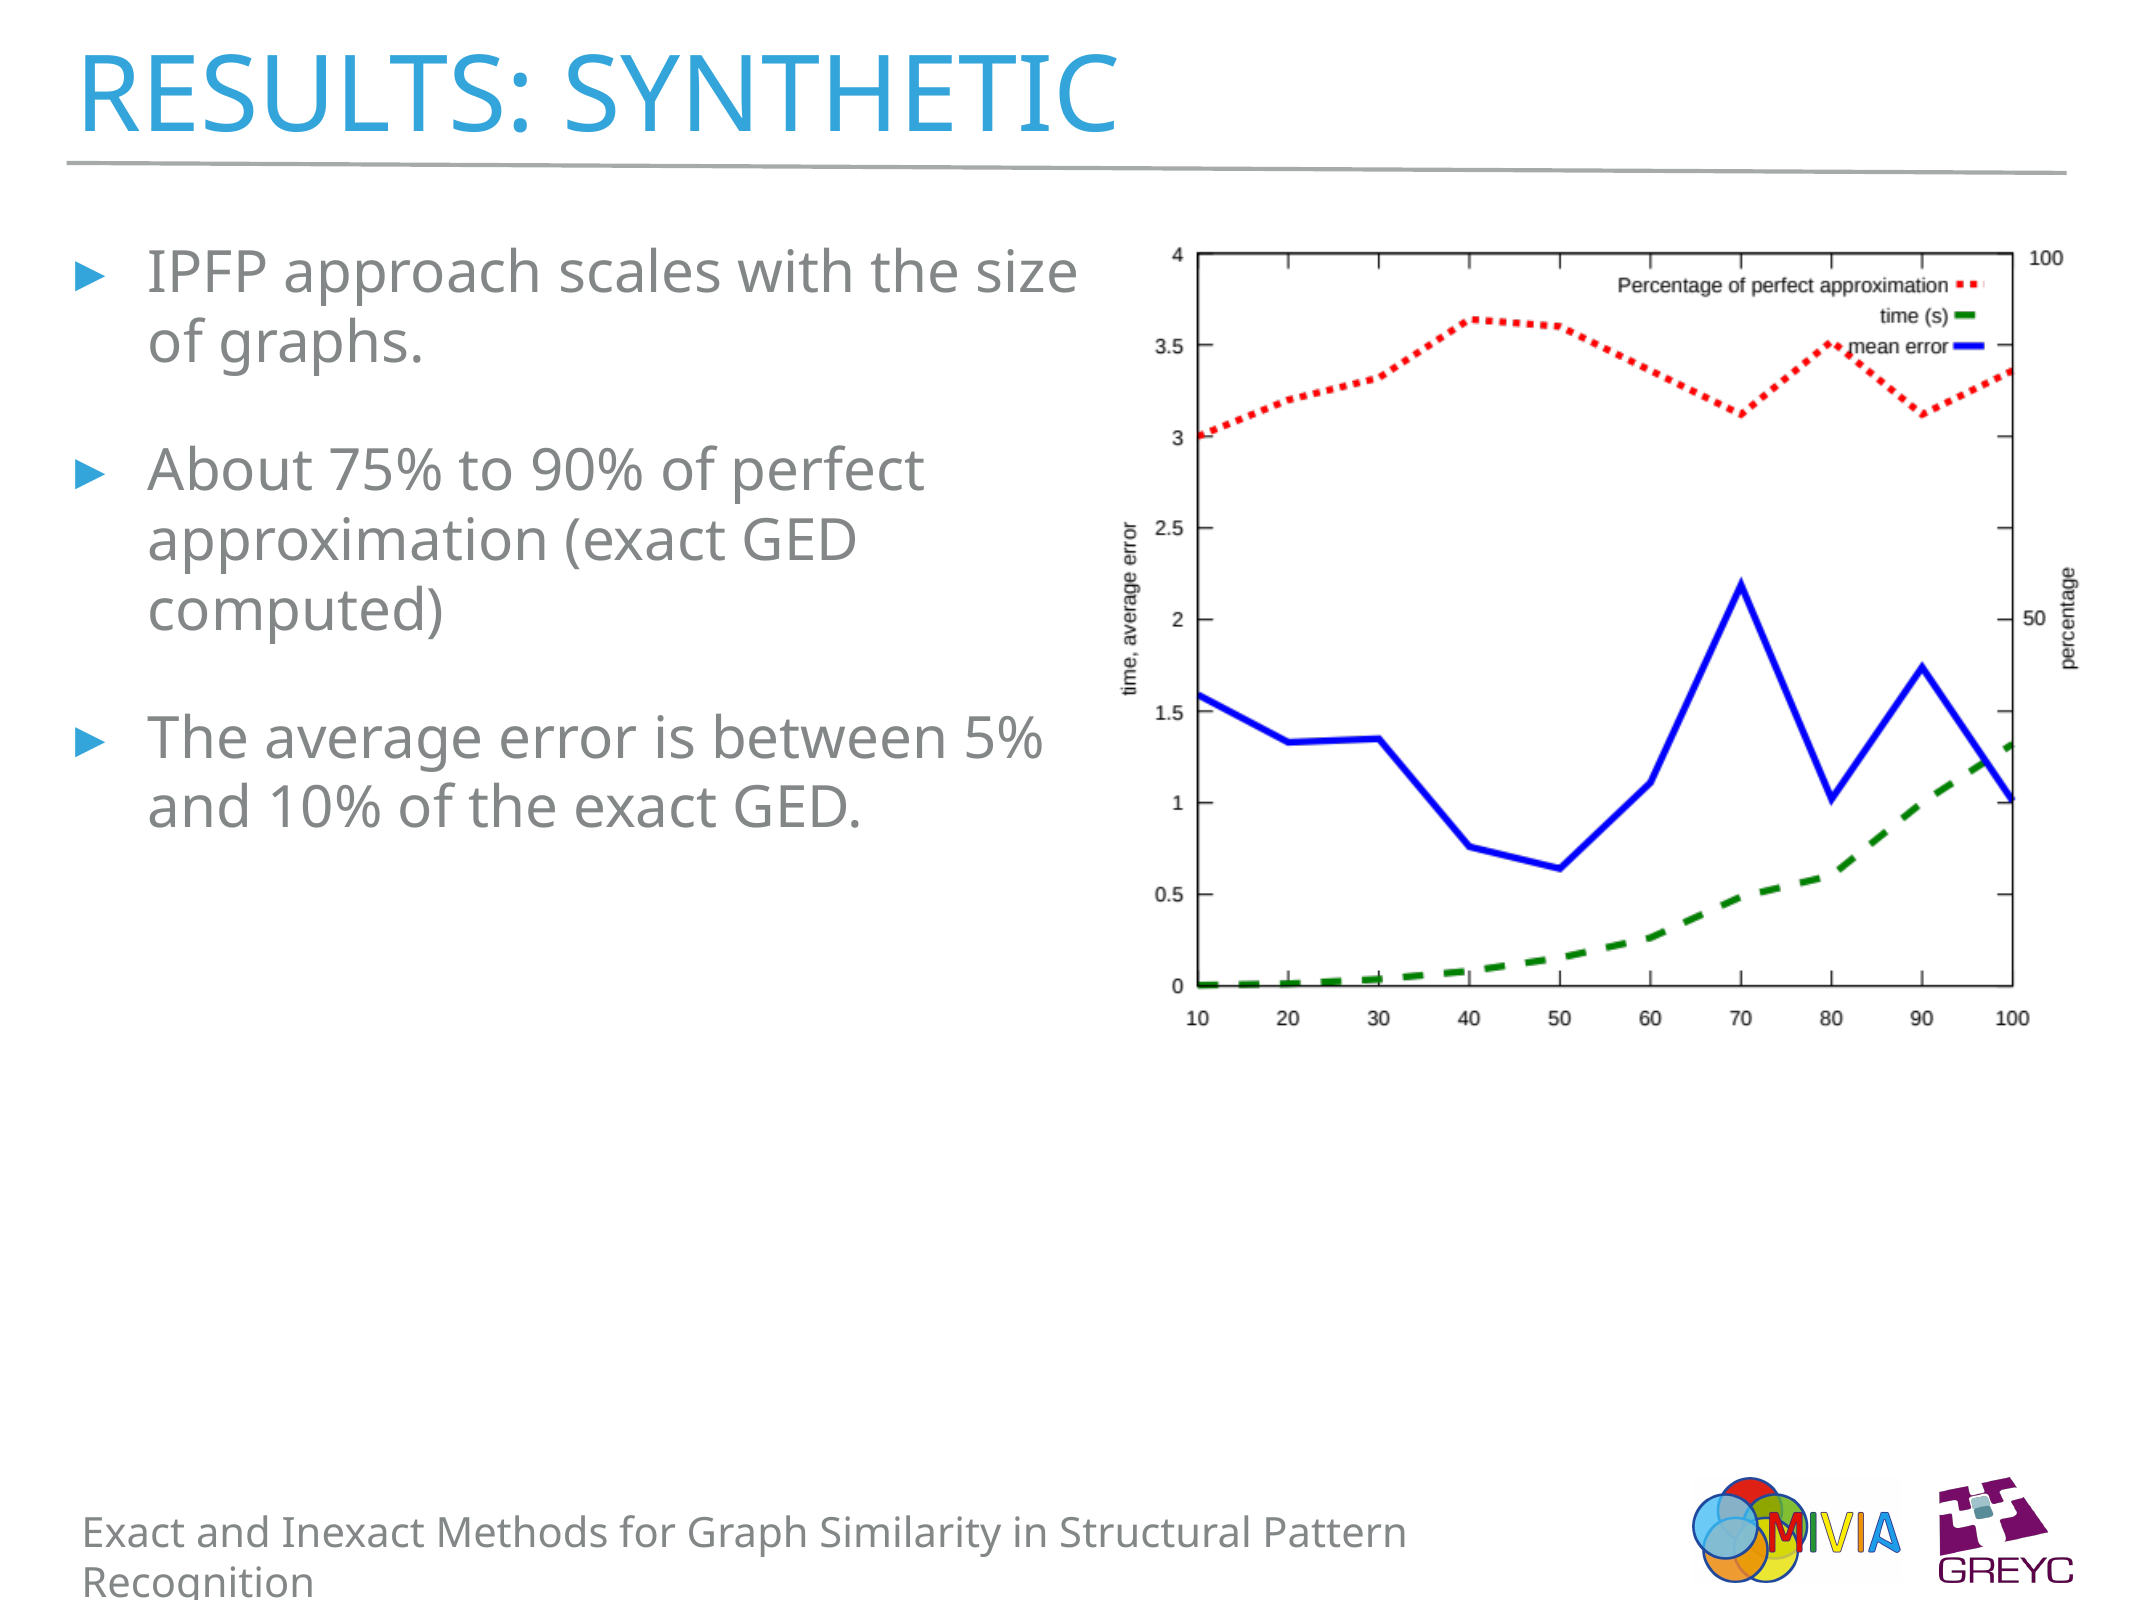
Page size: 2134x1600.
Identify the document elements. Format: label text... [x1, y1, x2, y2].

picture [1939, 1477, 2073, 1583]
picture [1692, 1477, 1902, 1583]
list IPFP approach scales with the size of graphs. About 75% to 90% of perfect approximation (exact GED computed) The average error is between 5% and 10% of the exact GED. [66, 225, 1075, 1045]
picture [1075, 225, 2099, 1045]
title RESULTS: Synthetic [66, 41, 1662, 161]
